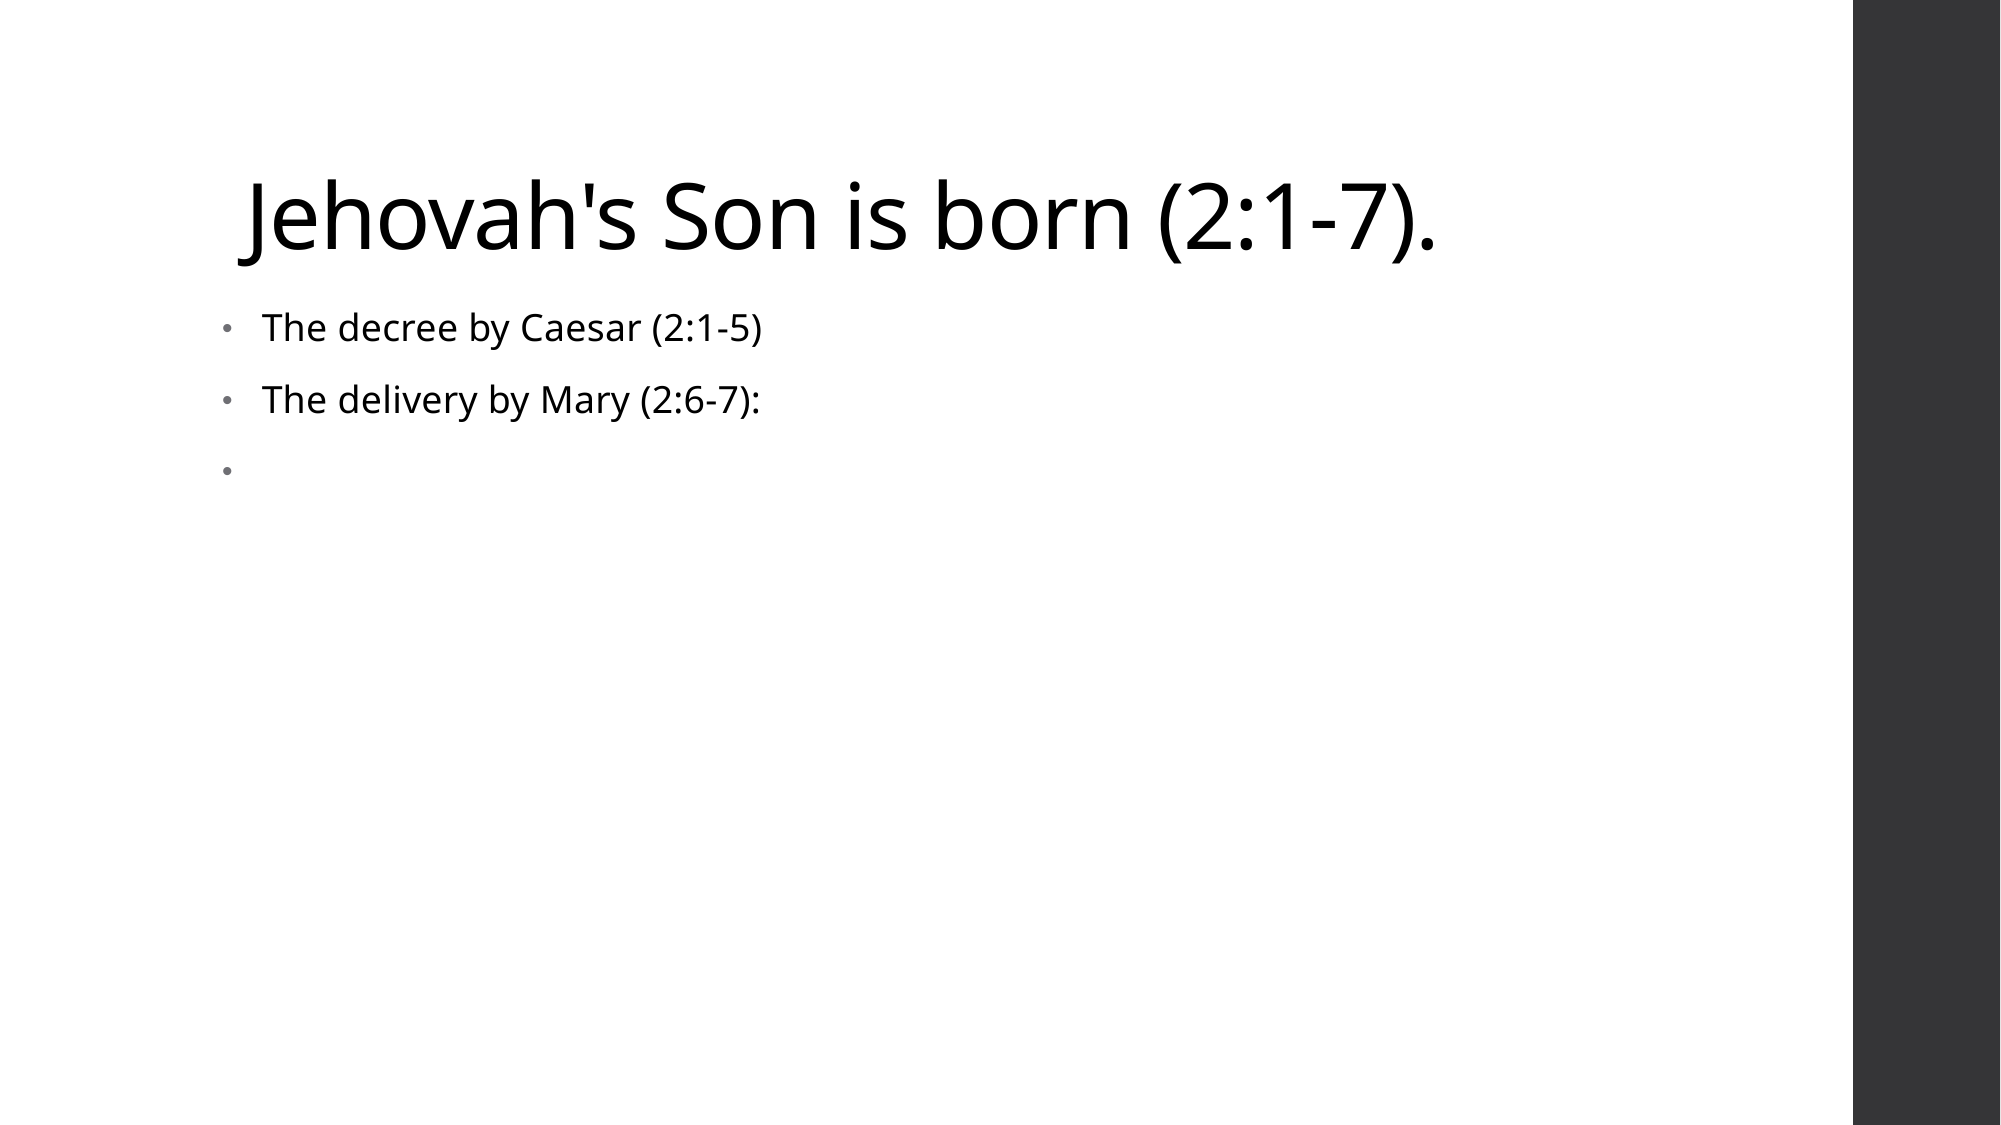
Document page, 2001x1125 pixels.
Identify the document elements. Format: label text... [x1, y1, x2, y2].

title Jehovah's Son is born (2:1-7). [206, 60, 1797, 278]
list The decree by Caesar (2:1-5) The delivery by Mary (2:6-7): [206, 299, 1617, 1014]
